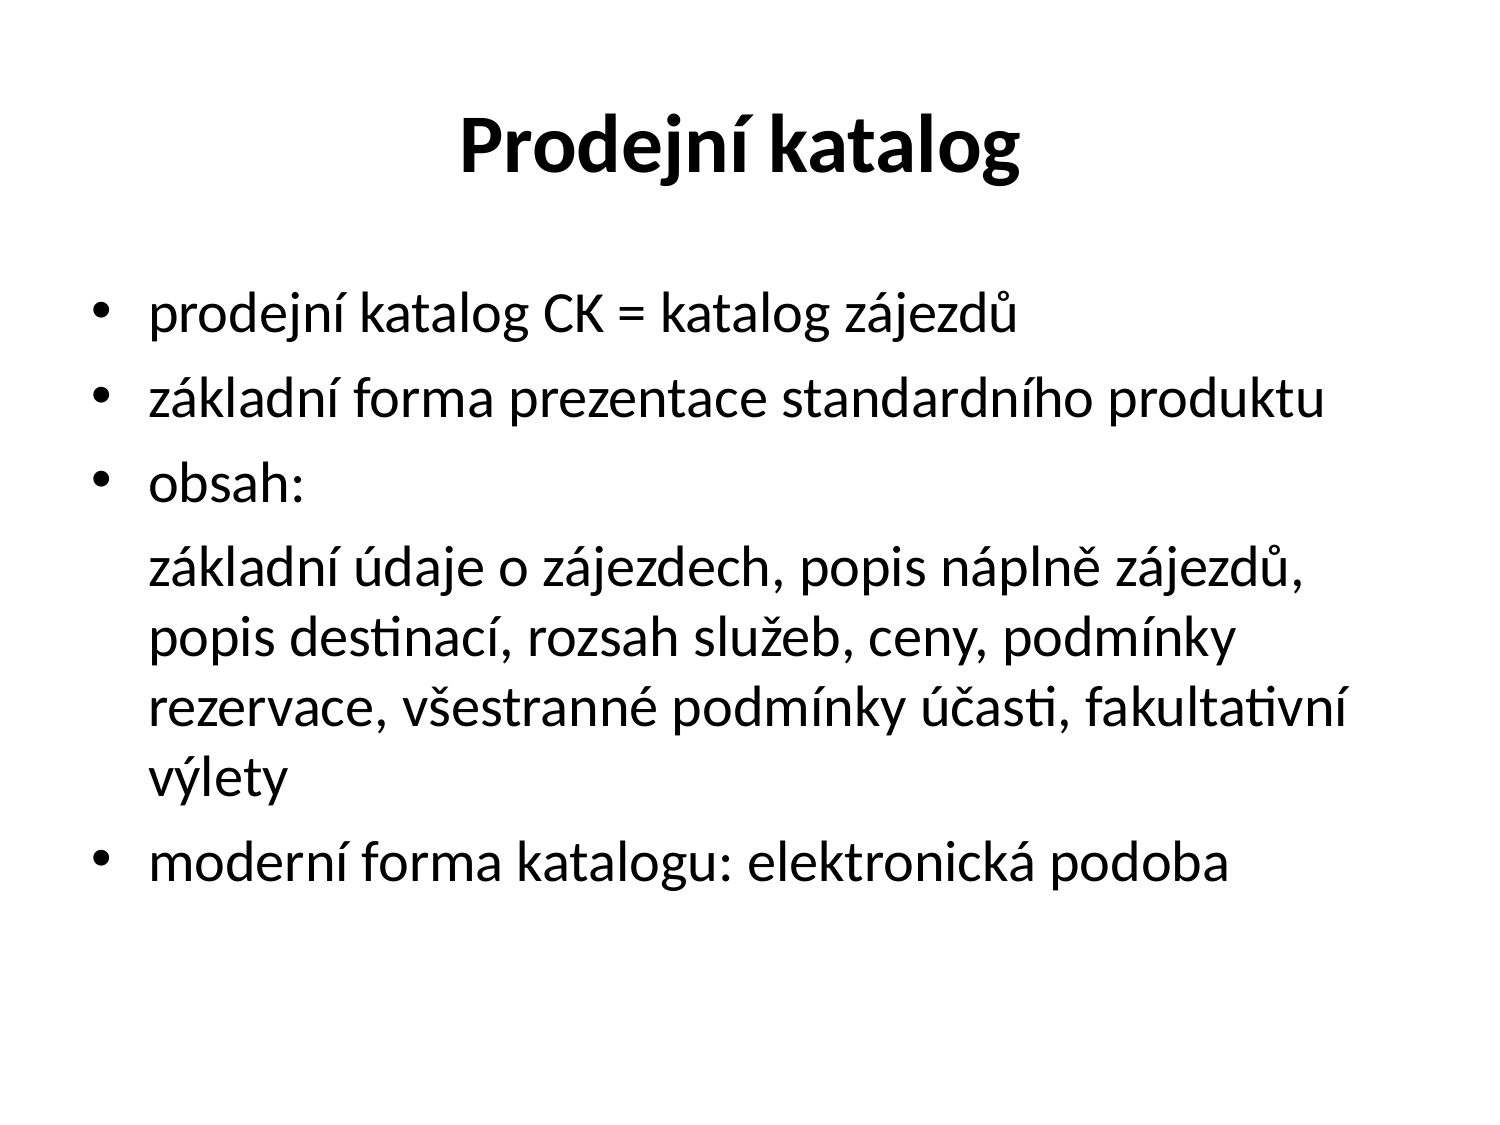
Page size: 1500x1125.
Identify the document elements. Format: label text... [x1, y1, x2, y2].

title Prodejní katalog [75, 45, 1426, 233]
list prodejní katalog CK = katalog zájezdů základní forma prezentace standardního produktu obsah: základní údaje o zájezdech, popis náplně zájezdů, popis destinací, rozsah služeb, ceny, podmínky rezervace, všestranné podmínky účasti, fakultativní výlety moderní forma katalogu: elektronická podoba [76, 267, 1427, 1010]
